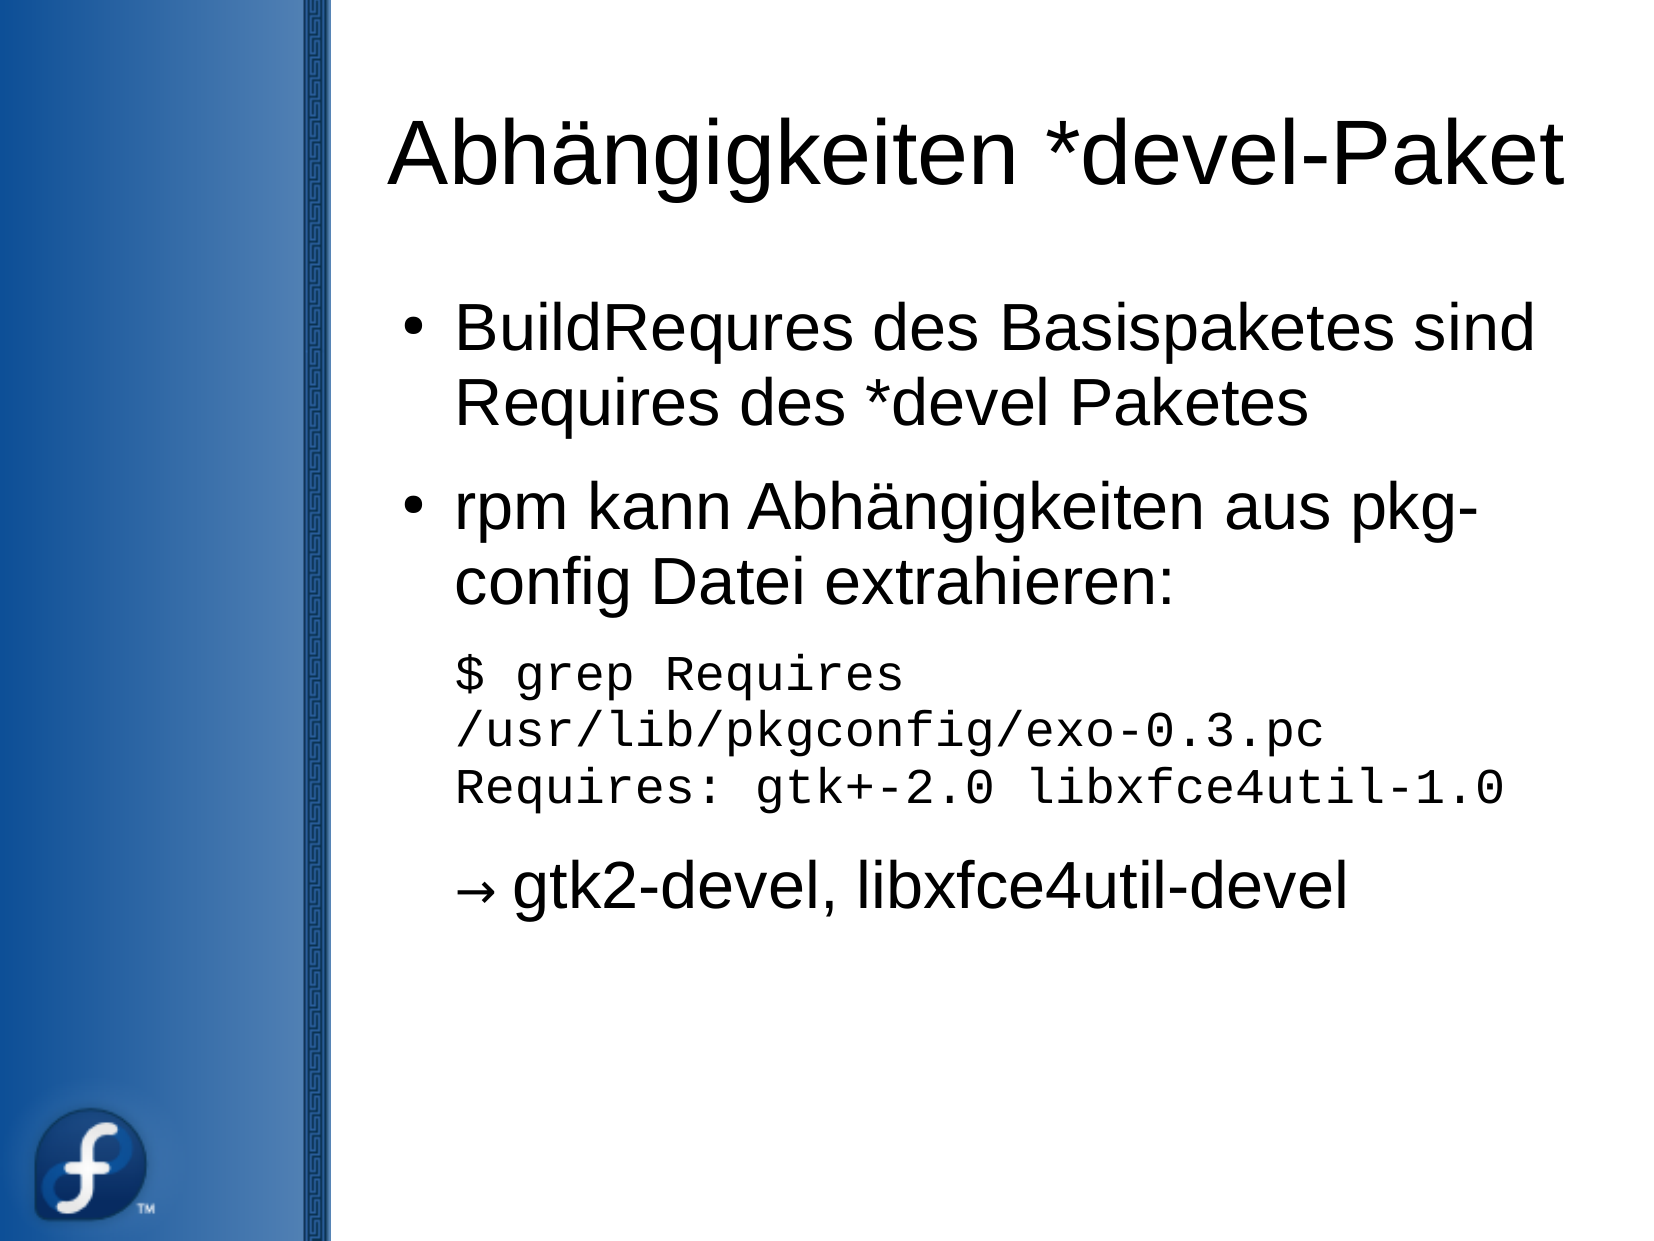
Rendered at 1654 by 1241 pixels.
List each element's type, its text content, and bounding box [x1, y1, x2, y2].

picture [0, 0, 331, 1241]
list BuildRequres des Basispaketes sind Requires des *devel Paketes rpm kann Abhängigkeiten aus pkg-config Datei extrahieren: $ grep Requires /usr/lib/pkgconfig/exo-0.3.pc Requires: gtk+-2.0 libxfce4util-1.0 → gtk2-devel, libxfce4util-devel [383, 290, 1571, 1109]
title Abhängigkeiten *devel-Paket [383, 56, 1571, 250]
